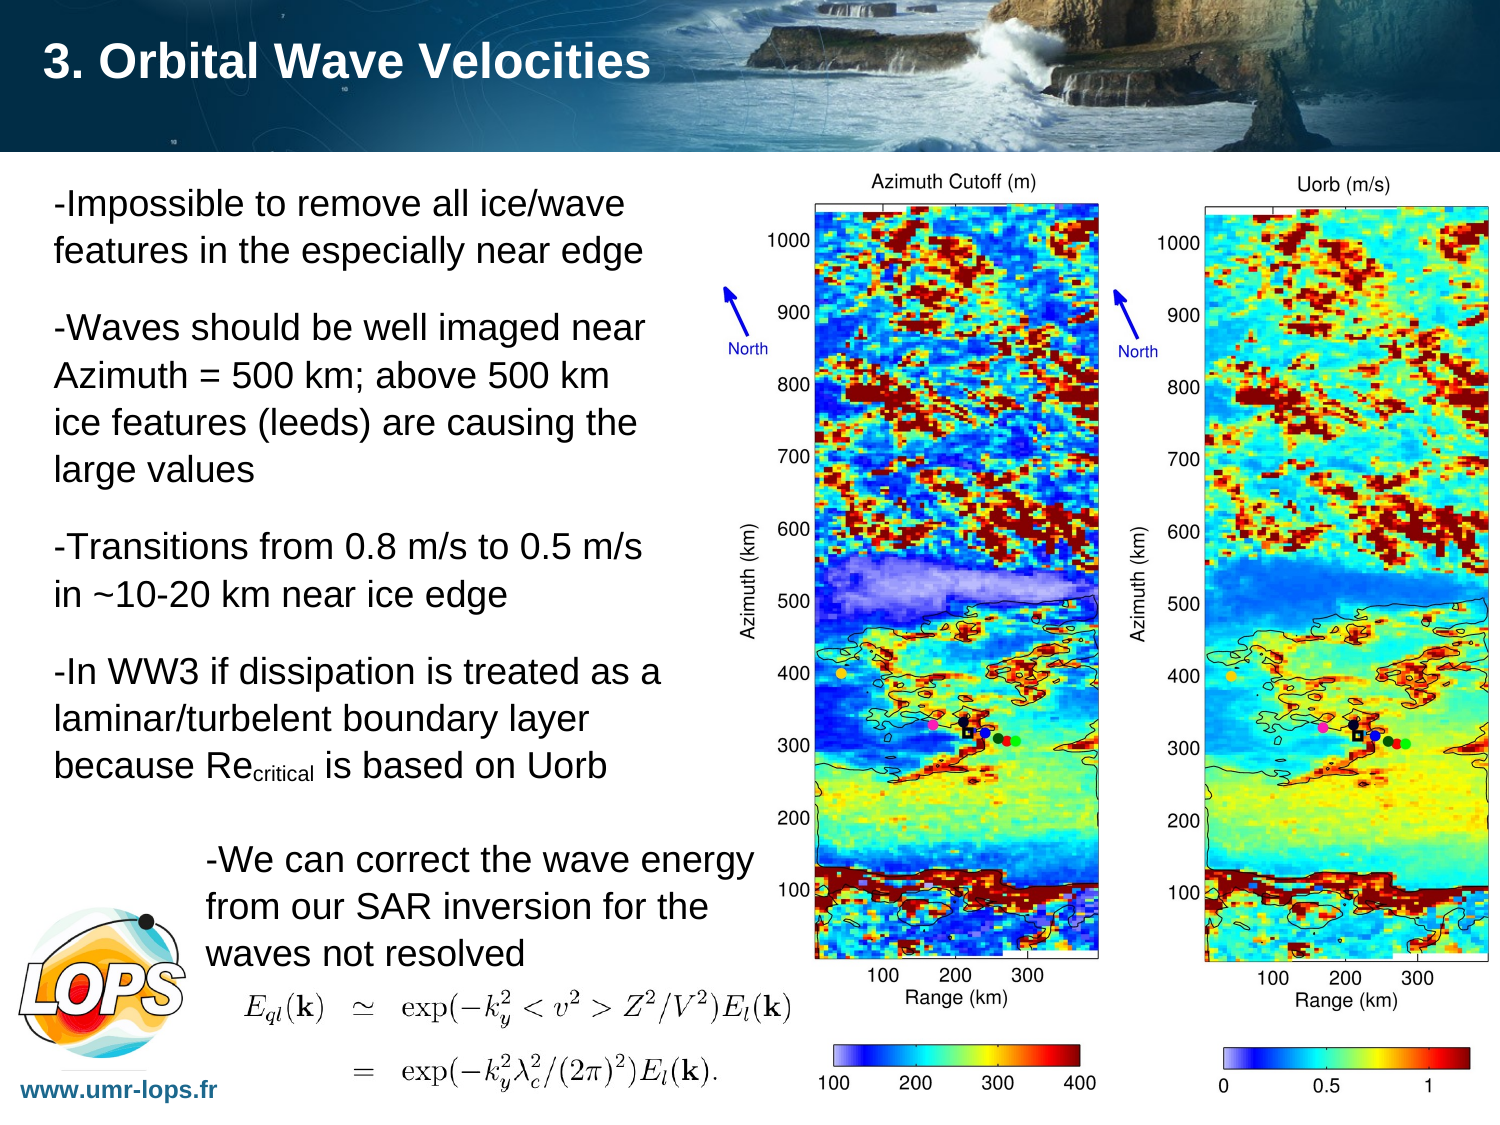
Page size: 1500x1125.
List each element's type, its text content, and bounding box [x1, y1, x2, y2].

text_box -We can correct the wave energy from our SAR inversion for the waves not resolved [190, 825, 779, 980]
picture [12, 897, 195, 1071]
text_box -Impossible to remove all ice/wave features in the especially near edge -Waves should be well imaged near Azimuth = 500 km; above 500 km ice features (leeds) are causing the large values -Transitions from 0.8 m/s to 0.5 m/s in ~10-20 km near ice edge -In WW3 if dissipation is treated as a laminar/turbelent boundary layer because Recritical is based on Uorb [38, 169, 680, 868]
picture [218, 173, 1099, 1104]
picture [1475, 899, 1489, 906]
picture [0, 0, 1500, 152]
picture [1113, 176, 1489, 1094]
picture [1479, 592, 1489, 600]
text_box 3. Orbital Wave Velocities [28, 17, 810, 166]
